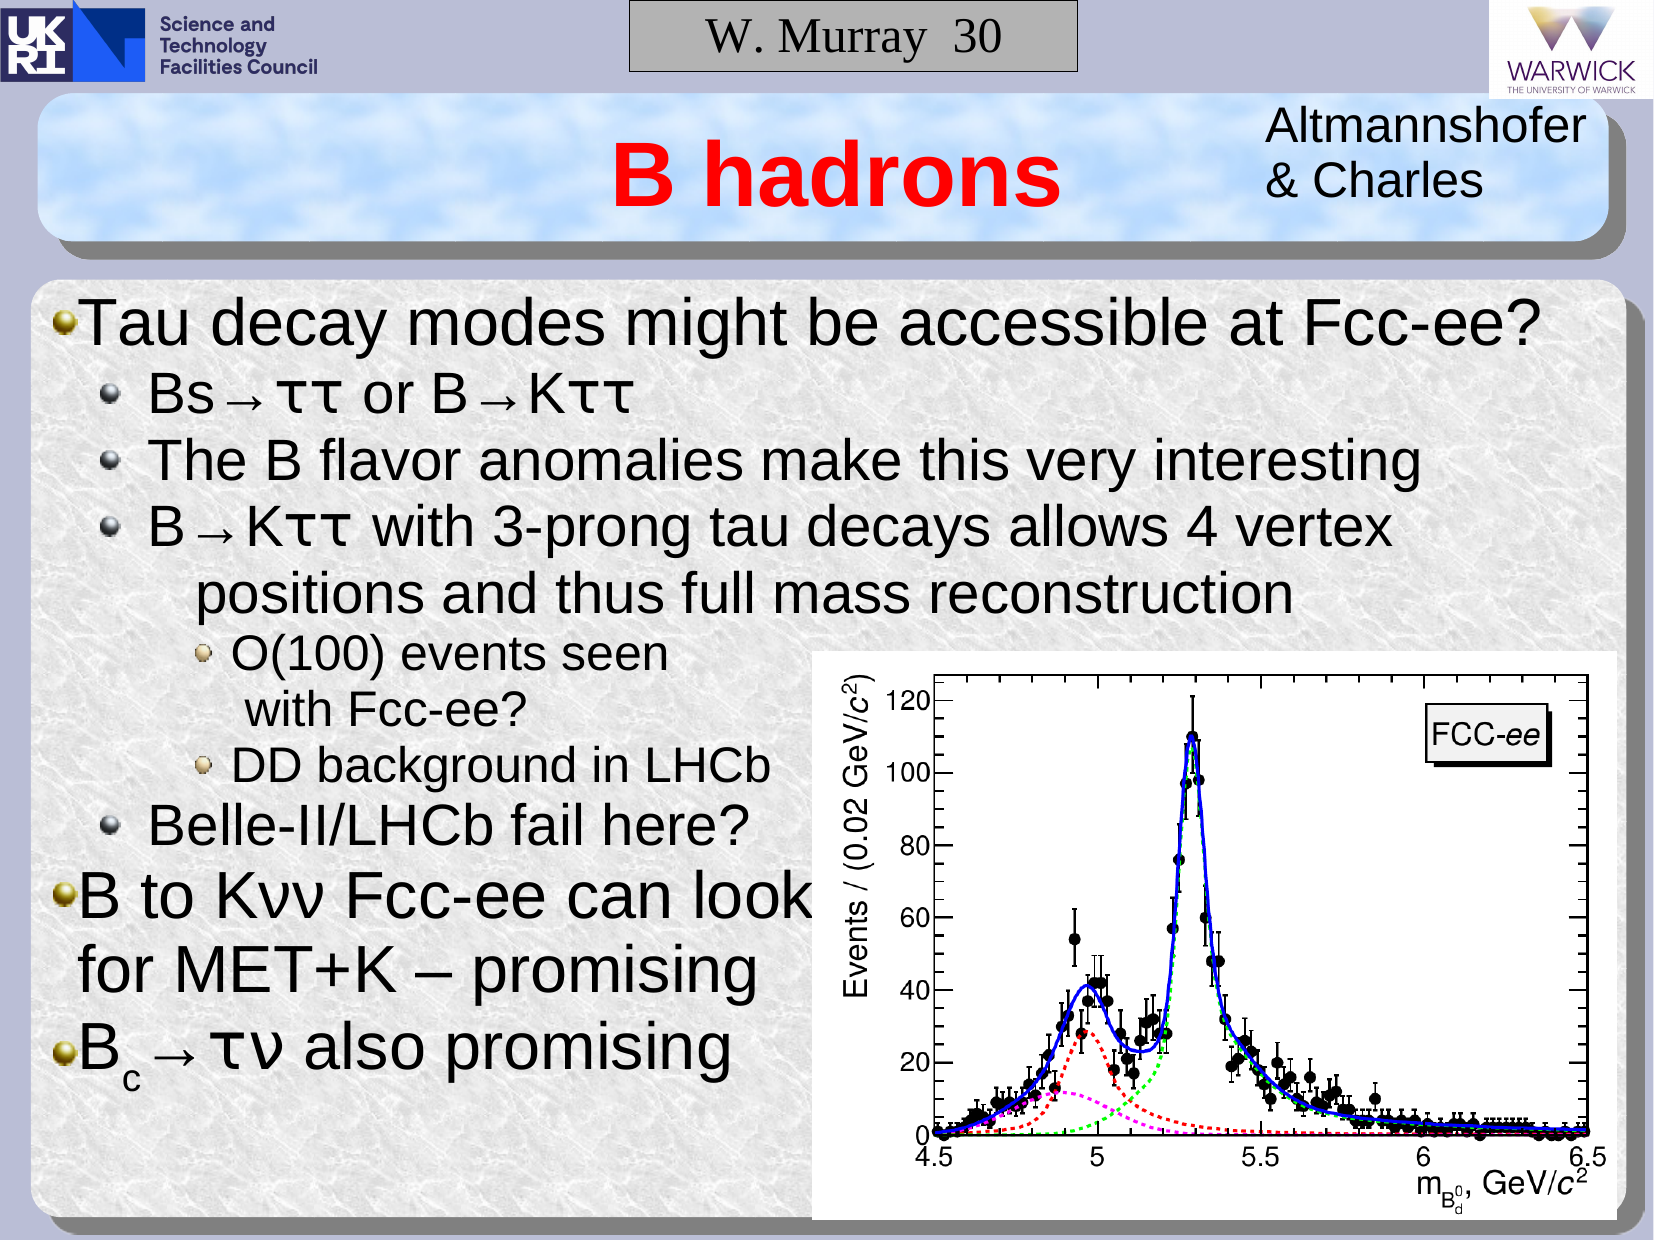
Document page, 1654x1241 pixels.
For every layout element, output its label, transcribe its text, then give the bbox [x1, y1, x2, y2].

title B hadrons [90, 101, 1584, 249]
picture [30, 279, 1627, 1220]
text_box Altmannshofer & Charles [1265, 96, 1654, 209]
list Tau decay modes might be accessible at Fcc-ee? Bs→ττ or B→Kττ The B flavor anomalies make this very interesting B→Kττ with 3-prong tau decays allows 4 vertex positions and thus full mass reconstruction O(100) events seen with Fcc-ee? DD background in LHCb Belle-II/LHCb fail here? B to Kνν Fcc-ee can look for MET+K – promising Bc→τν also promising [53, 285, 1593, 1193]
picture [1584, 209, 1609, 240]
picture [0, 0, 317, 82]
picture [37, 0, 1654, 242]
